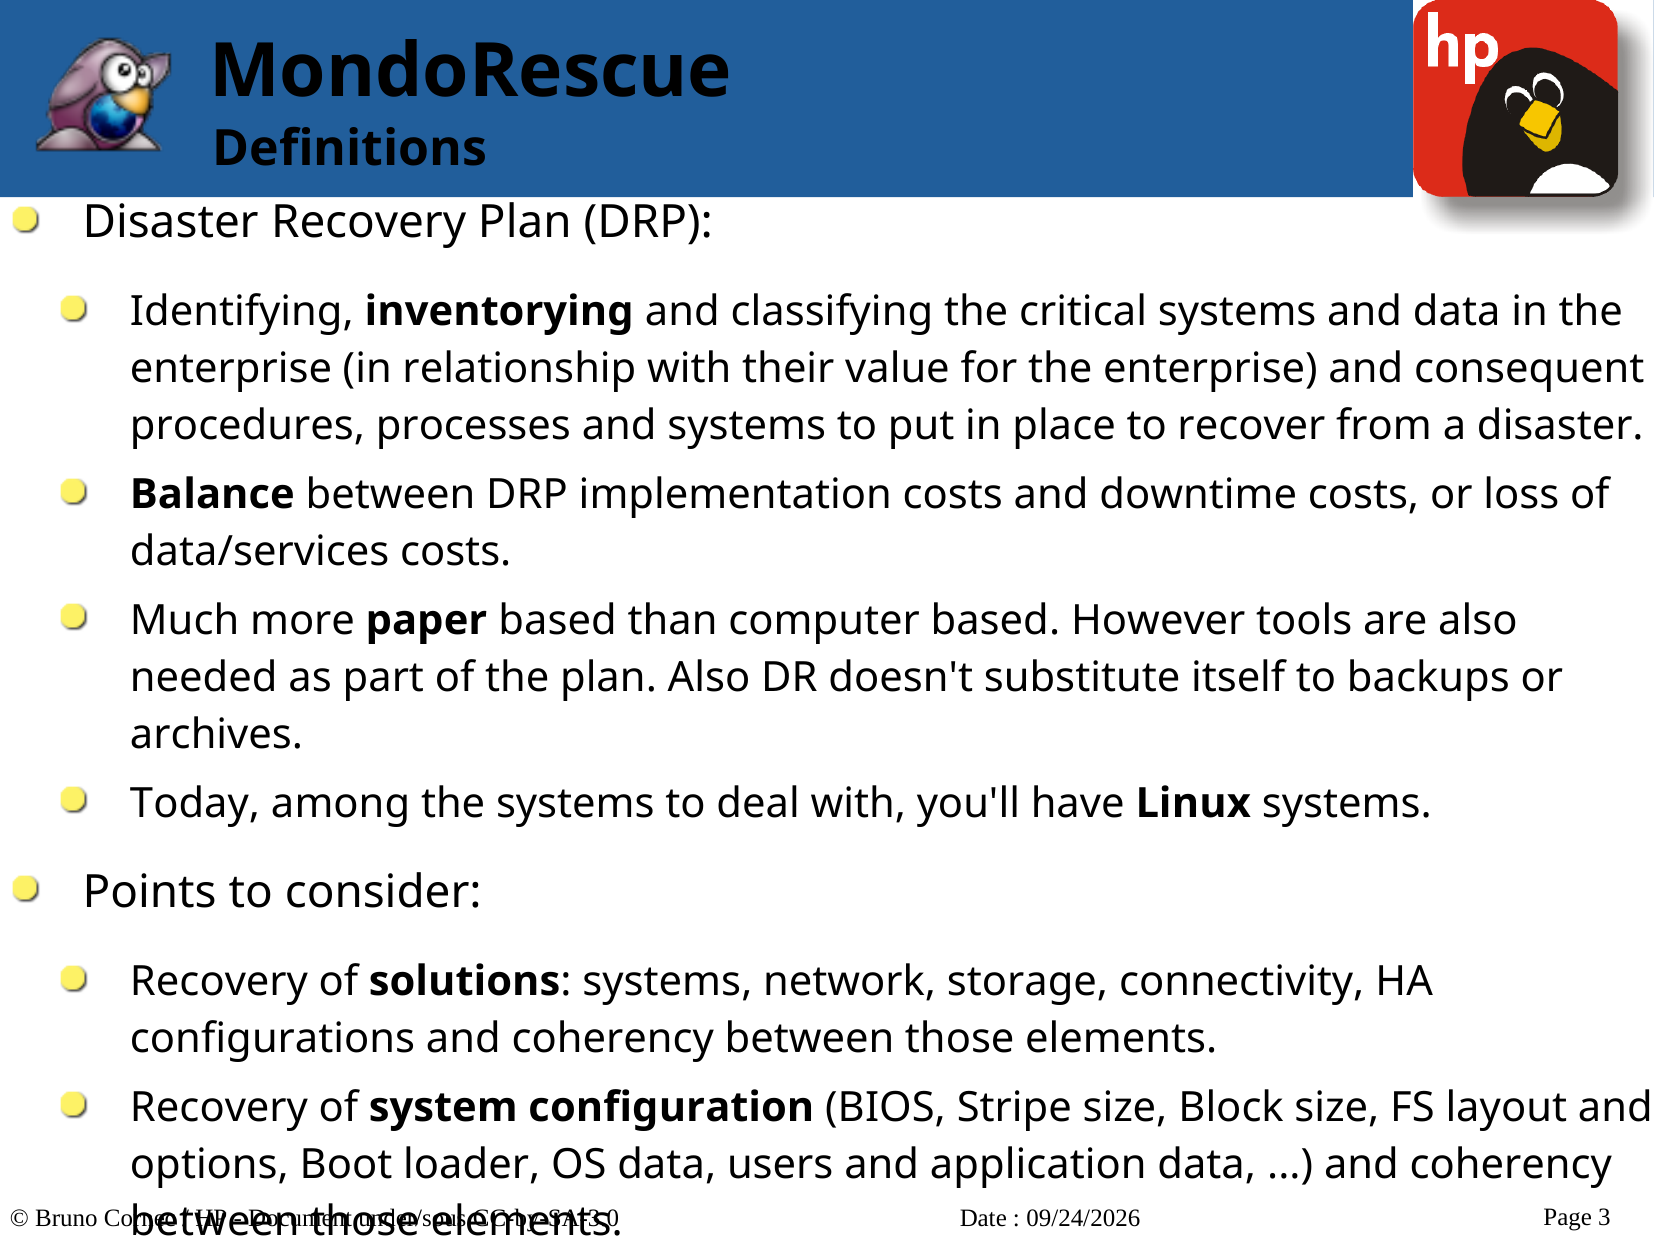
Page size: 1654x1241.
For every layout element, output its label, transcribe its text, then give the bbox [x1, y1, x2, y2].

picture [1413, 0, 1654, 188]
list Disaster Recovery Plan (DRP): Identifying, inventorying and classifying the critical systems and data in the enterprise (in relationship with their value for the enterprise) and consequent procedures, processes and systems to put in place to recover from a disaster. Balance between DRP implementation costs and downtime costs, or loss of data/services costs. Much more paper based than computer based. However tools are also needed as part of the plan. Also DR doesn't substitute itself to backups or archives. Today, among the systems to deal with, you'll have Linux systems. Points to consider: Recovery of solutions: systems, network, storage, connectivity, HA configurations and coherency between those elements. Recovery of system configuration (BIOS, Stripe size, Block size, FS layout and options, Boot loader, OS data, users and application data, ...) and coherency between those elements. [0, 188, 1654, 1223]
picture [0, 0, 211, 188]
title Definitions [212, 44, 1202, 188]
